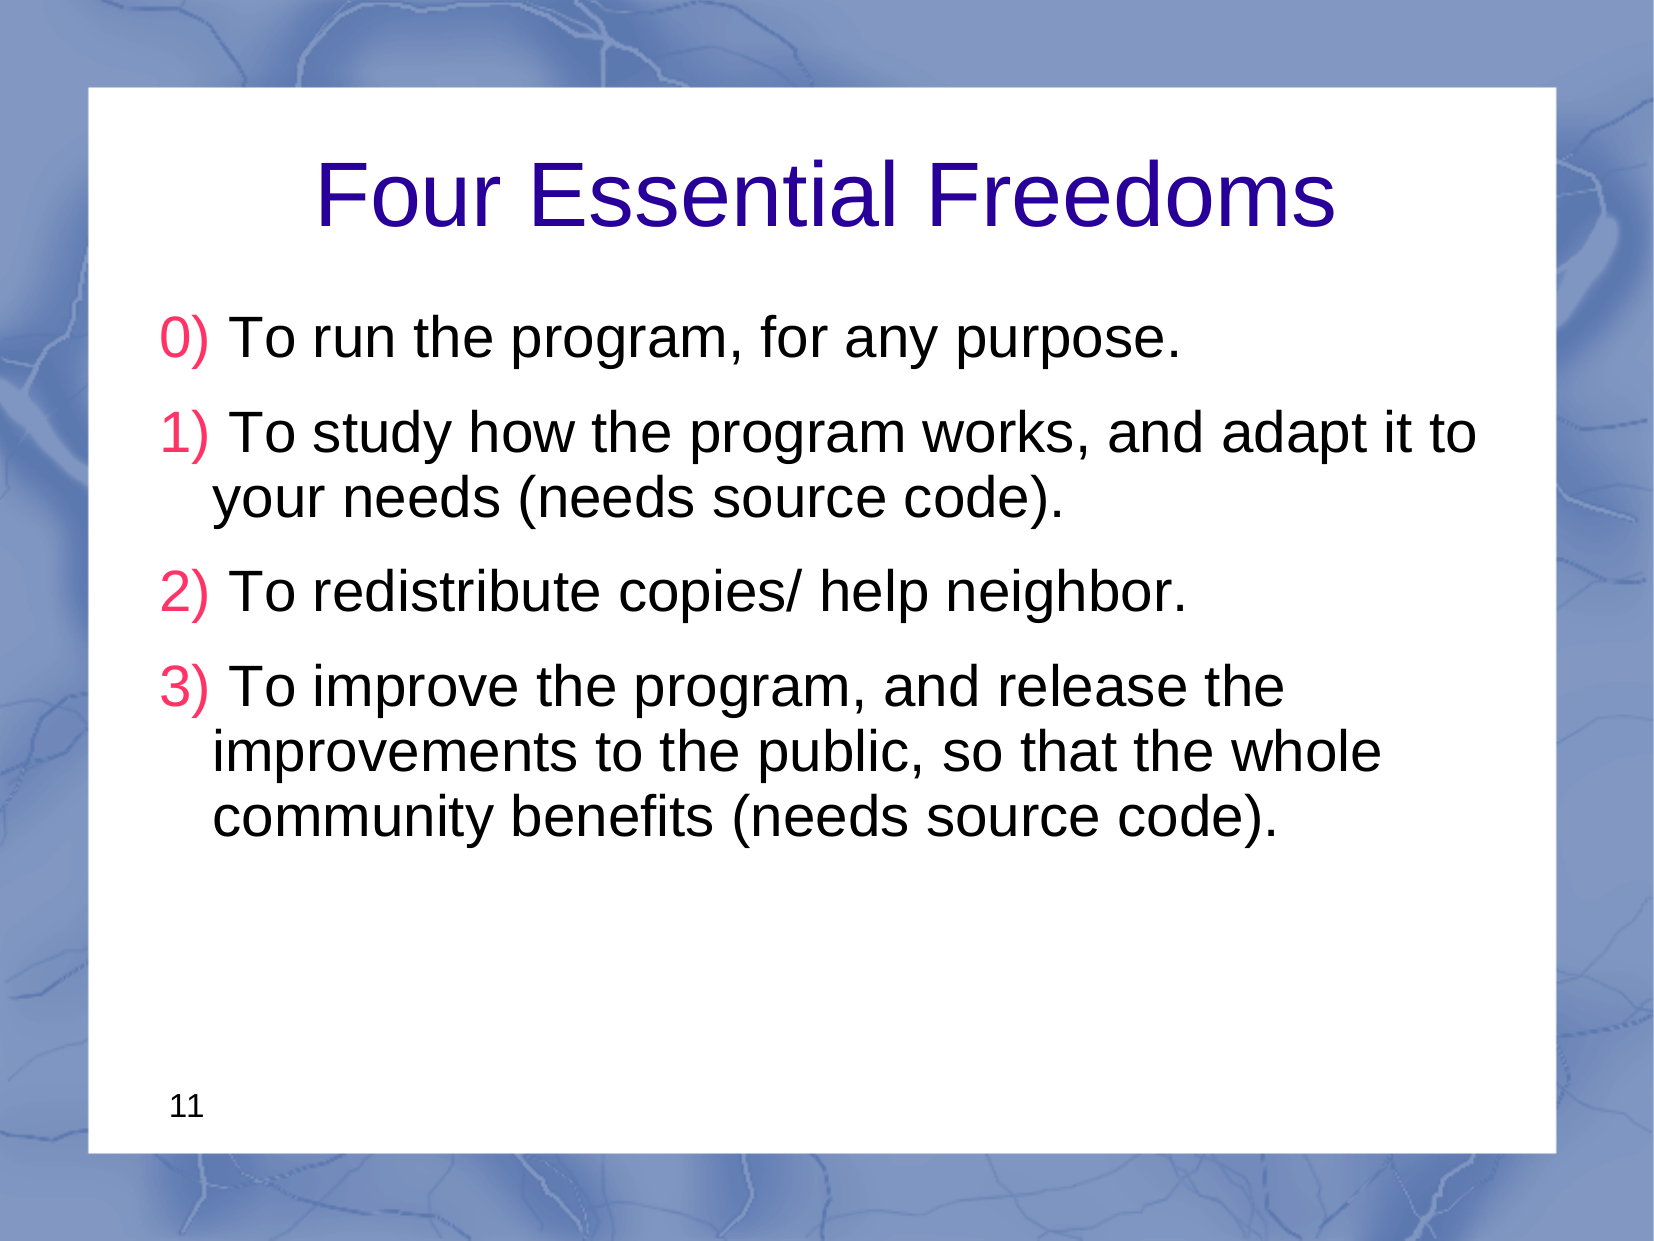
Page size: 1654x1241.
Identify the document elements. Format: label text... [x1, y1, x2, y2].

title Four Essential Freedoms [118, 90, 1536, 298]
list To run the program, for any purpose. To study how the program works, and adapt it to your needs (needs source code). To redistribute copies/ help neighbor. To improve the program, and release the improvements to the public, so that the whole community benefits (needs source code). [141, 305, 1501, 1025]
picture [0, 0, 1654, 1241]
